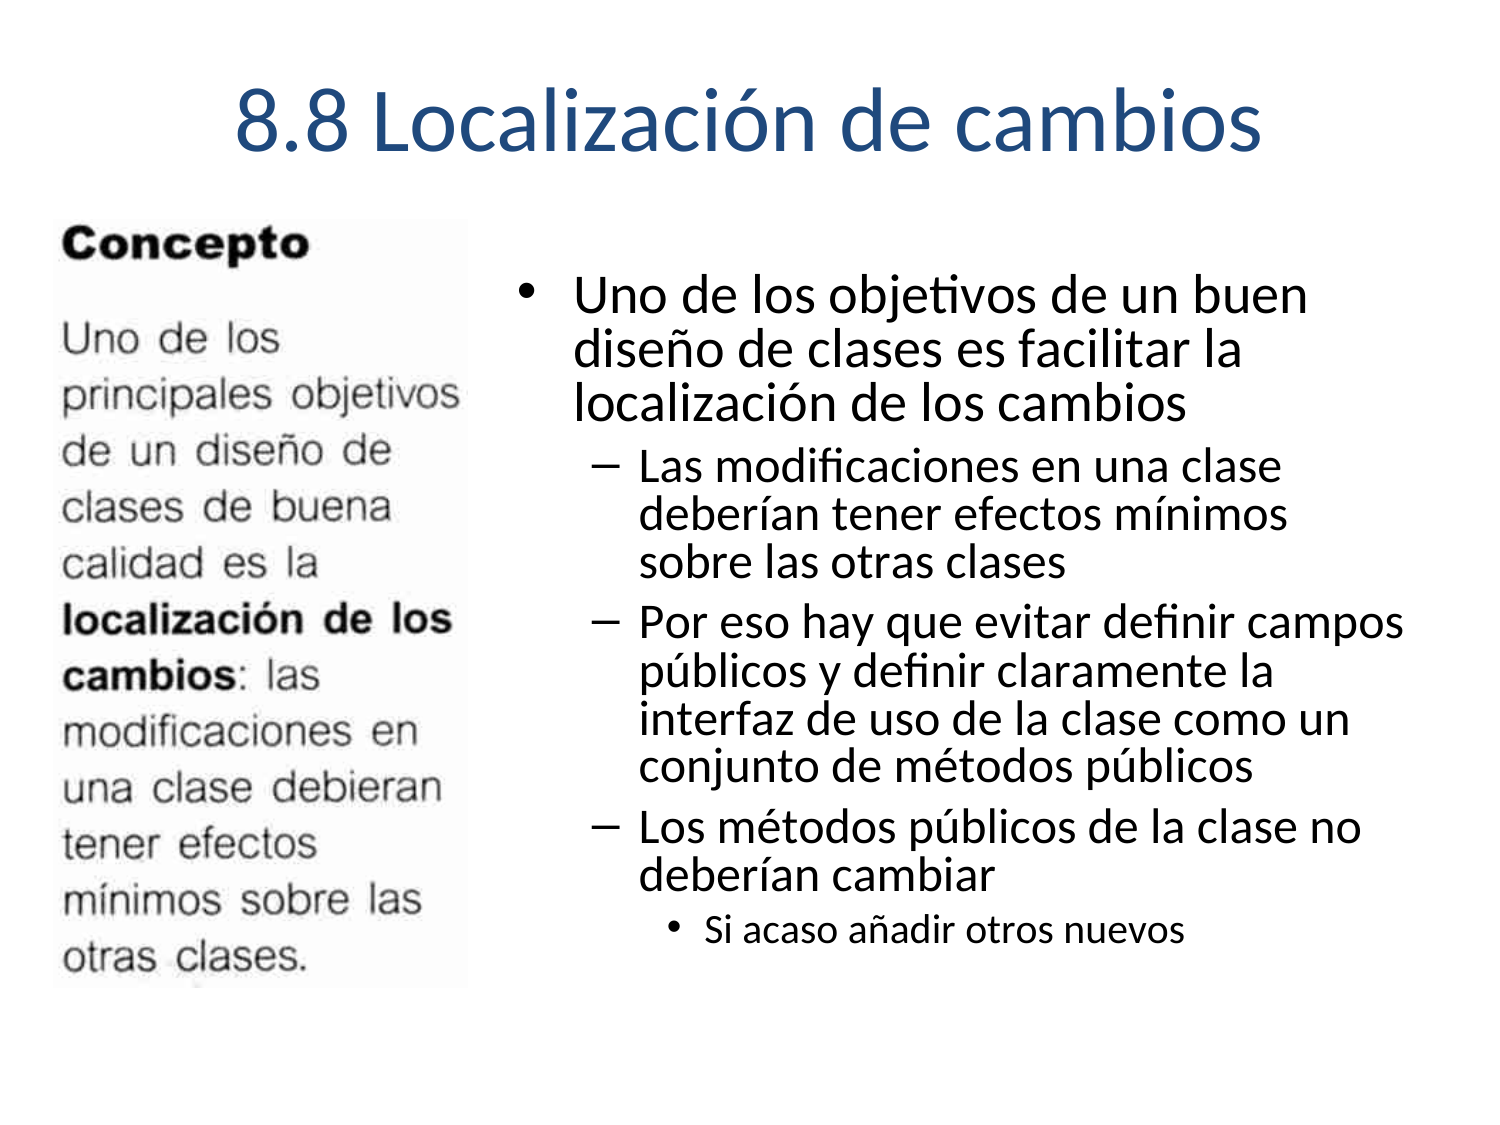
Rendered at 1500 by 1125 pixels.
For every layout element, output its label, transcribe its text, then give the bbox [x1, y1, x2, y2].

picture [53, 219, 468, 988]
title 8.8 Localización de cambios [75, 45, 1426, 185]
list Uno de los objetivos de un buen diseño de clases es facilitar la localización de los cambios Las modificaciones en una clase deberían tener efectos mínimos sobre las otras clases Por eso hay que evitar definir campos públicos y definir claramente la interfaz de uso de la clase como un conjunto de métodos públicos Los métodos públicos de la clase no deberían cambiar Si acaso añadir otros nuevos [501, 262, 1426, 1005]
